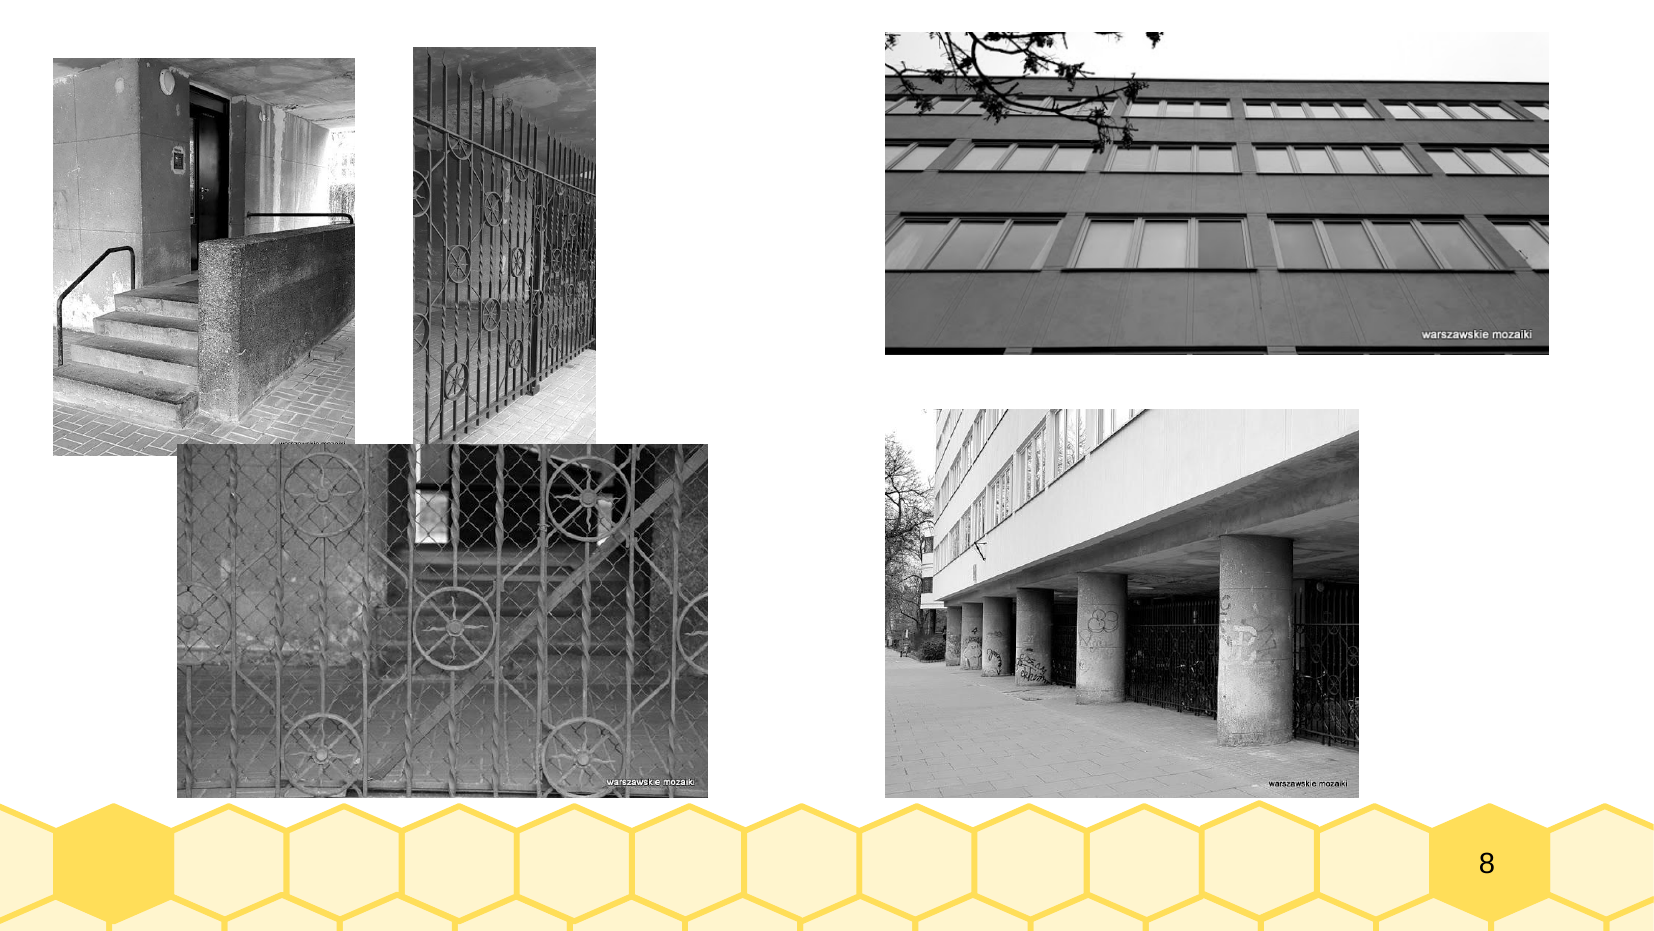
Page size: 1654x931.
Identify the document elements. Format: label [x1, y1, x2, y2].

picture [53, 47, 708, 798]
picture [885, 409, 1359, 798]
picture [885, 32, 1549, 355]
